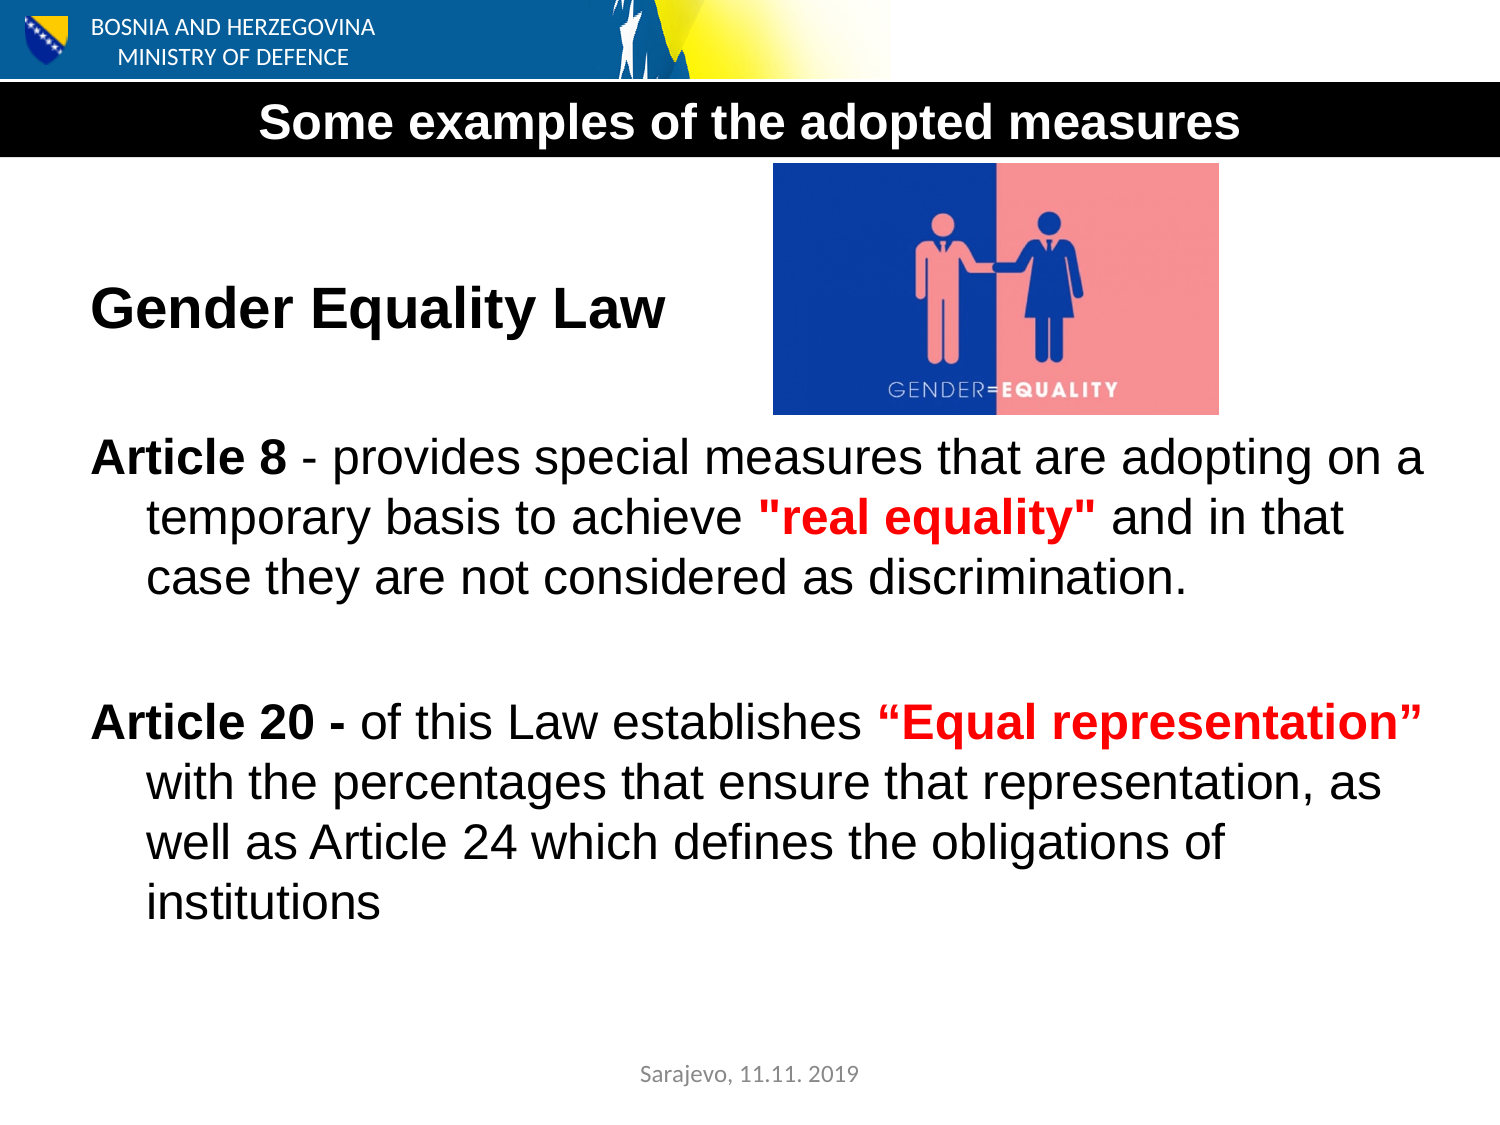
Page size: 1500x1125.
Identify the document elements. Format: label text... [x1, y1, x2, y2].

list Gender Equality Law Article 8 - provides special measures that are adopting on a temporary basis to achieve "real equality" and in that case they are not considered as discrimination. Article 20 - of this Law establishes “Equal representation” with the percentages that ensure that representation, as well as Article 24 which defines the obligations of institutions [75, 262, 1454, 1005]
title Some examples of the adopted measures [0, 82, 1500, 158]
picture [773, 163, 1219, 415]
picture [0, 0, 1500, 79]
text_box Sarajevo, 11.11. 2019 [512, 1042, 988, 1103]
